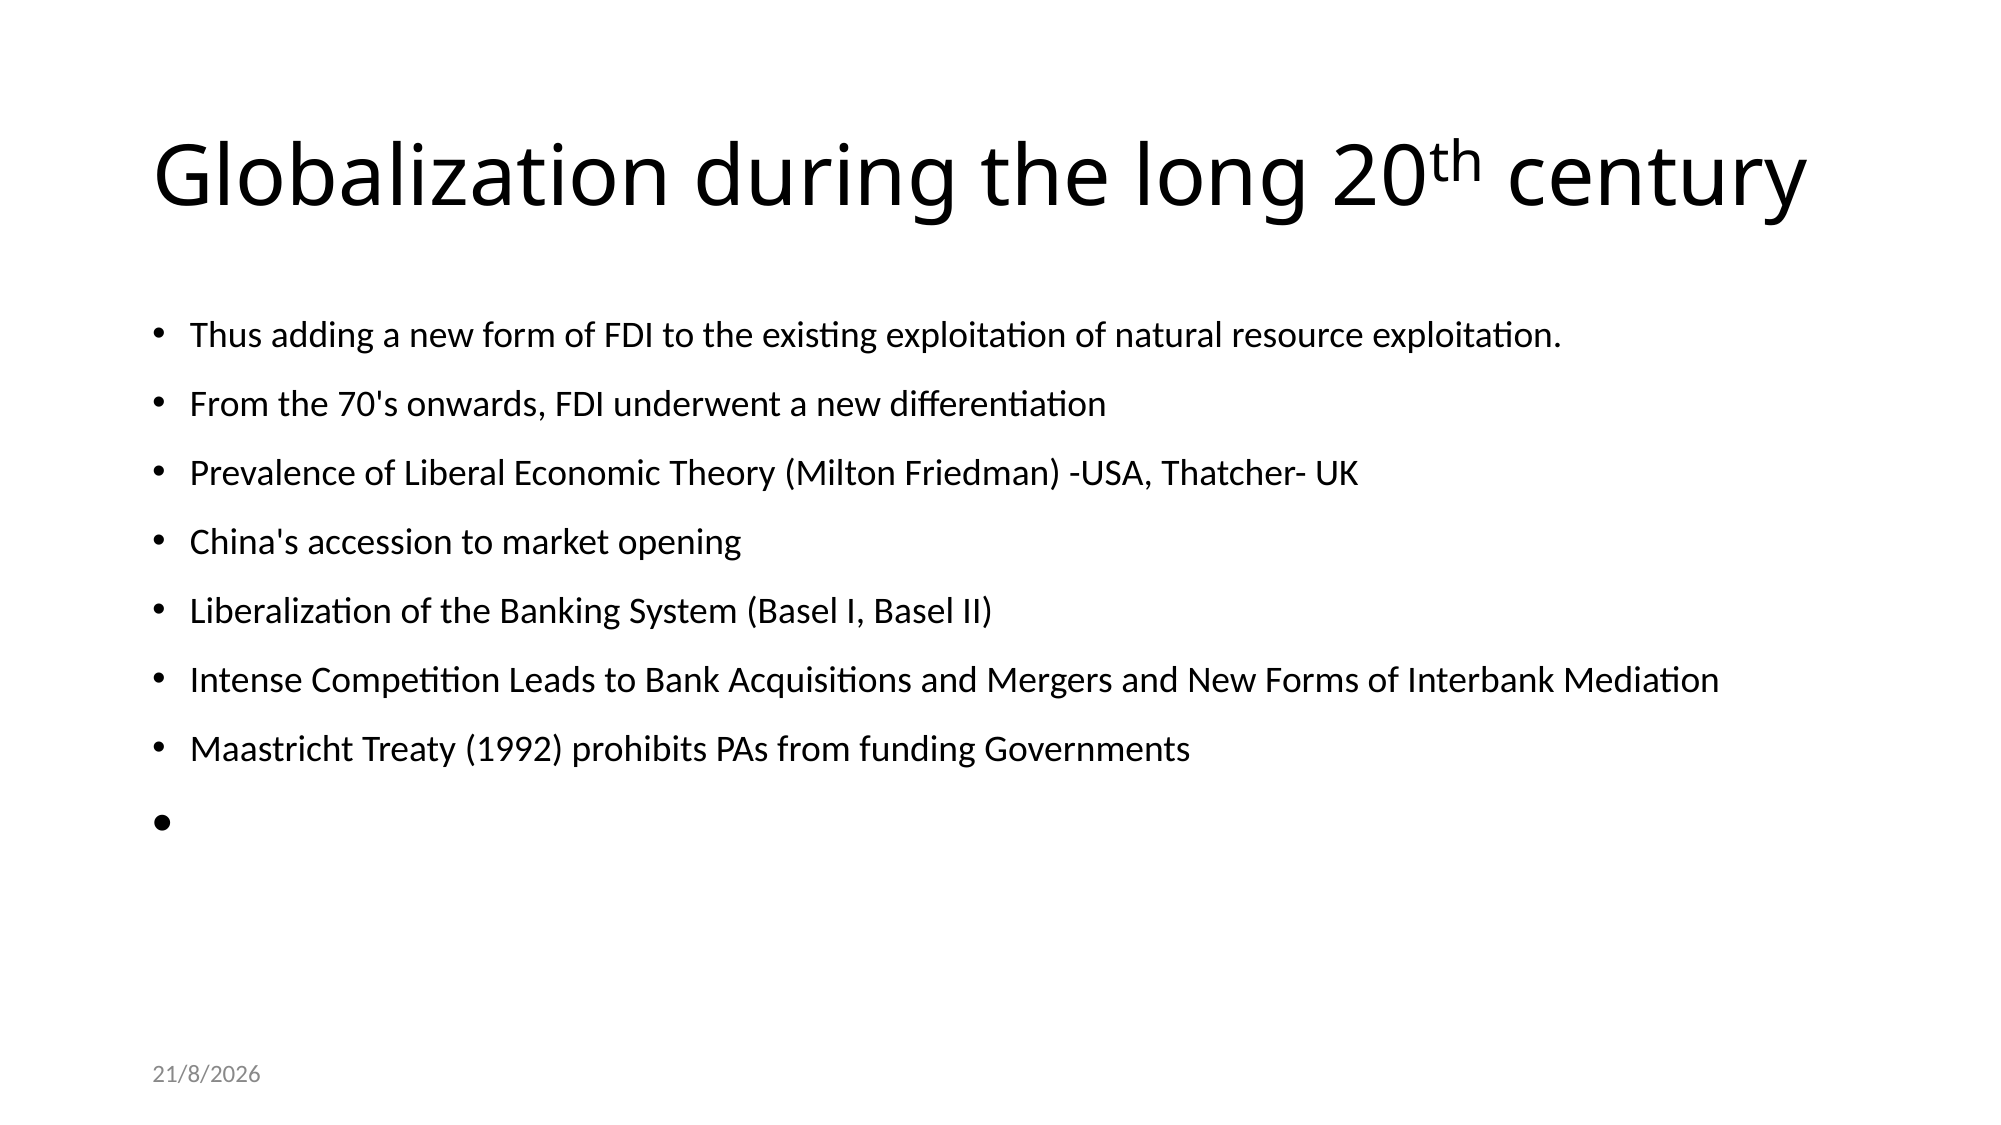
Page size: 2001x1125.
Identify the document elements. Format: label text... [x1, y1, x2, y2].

text_box 15/3/2022 [137, 1042, 588, 1103]
list Thus adding a new form of FDI to the existing exploitation of natural resource exploitation. From the 70's onwards, FDI underwent a new differentiation Prevalence of Liberal Economic Theory (Milton Friedman) -USA, Thatcher- UK China's accession to market opening Liberalization of the Banking System (Basel I, Basel II) Intense Competition Leads to Bank Acquisitions and Mergers and New Forms of Interbank Mediation Maastricht Treaty (1992) prohibits PAs from funding Governments [137, 299, 1863, 1014]
title Globalization during the long 20th century [137, 59, 1863, 278]
